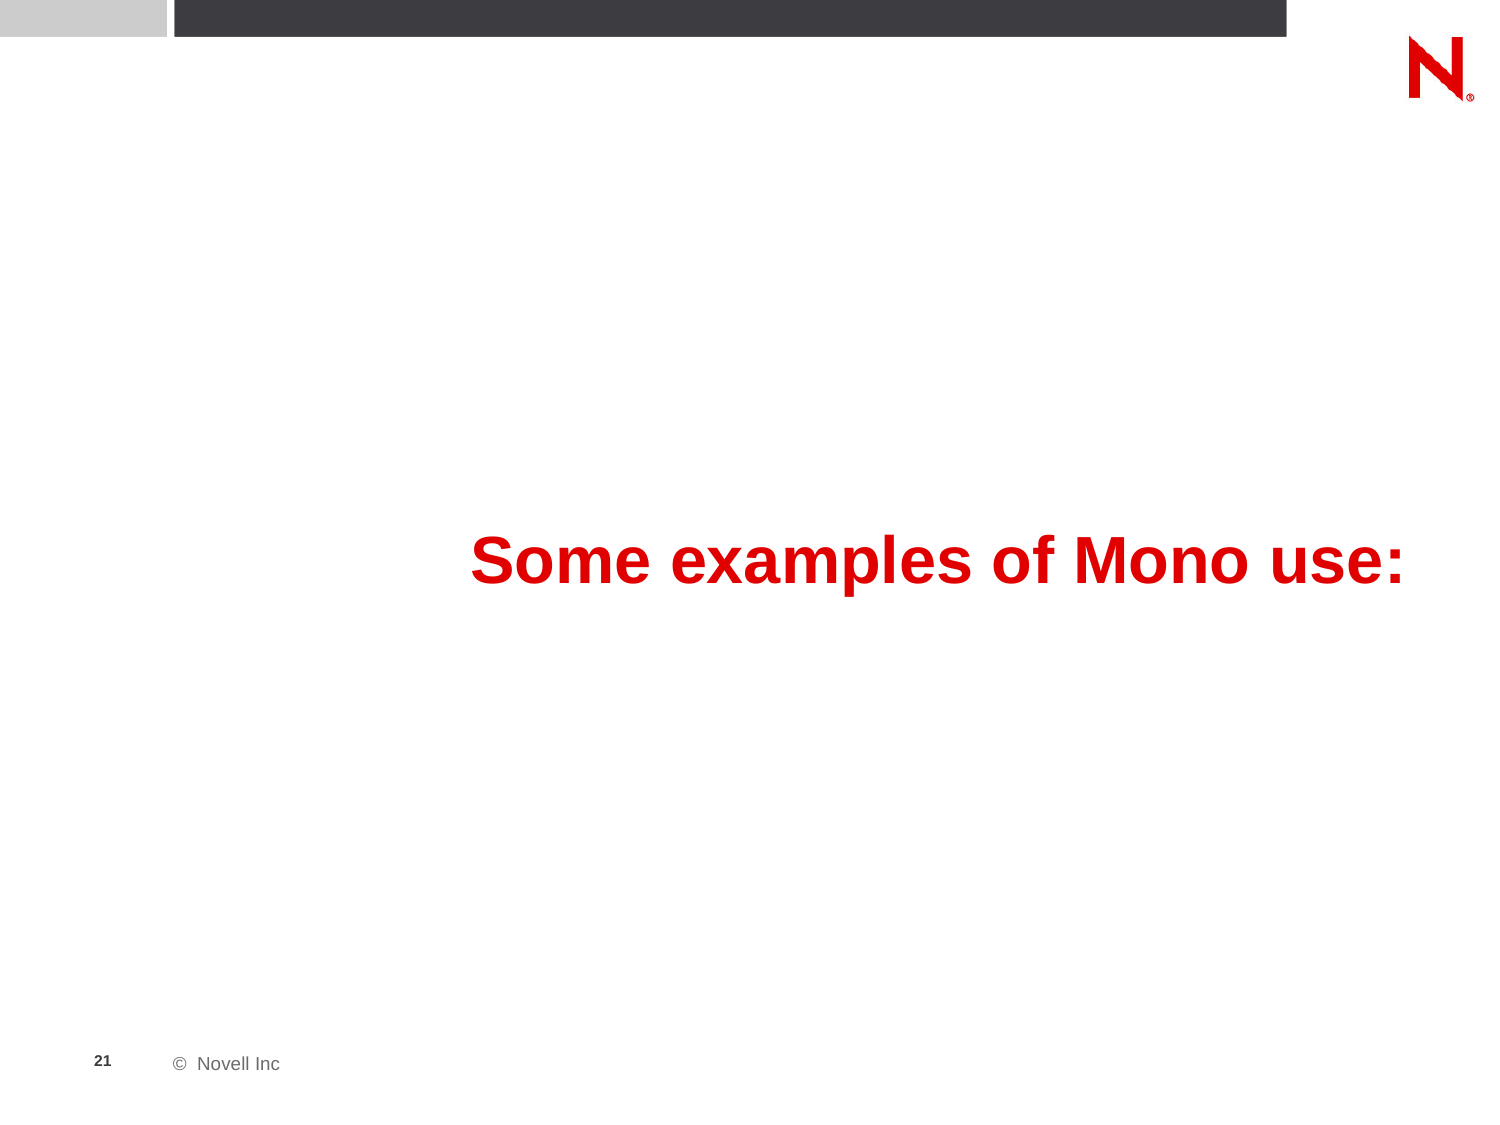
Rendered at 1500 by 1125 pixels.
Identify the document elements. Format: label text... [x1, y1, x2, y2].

title Some examples of Mono use: [71, 460, 1422, 664]
picture [1404, 32, 1477, 105]
